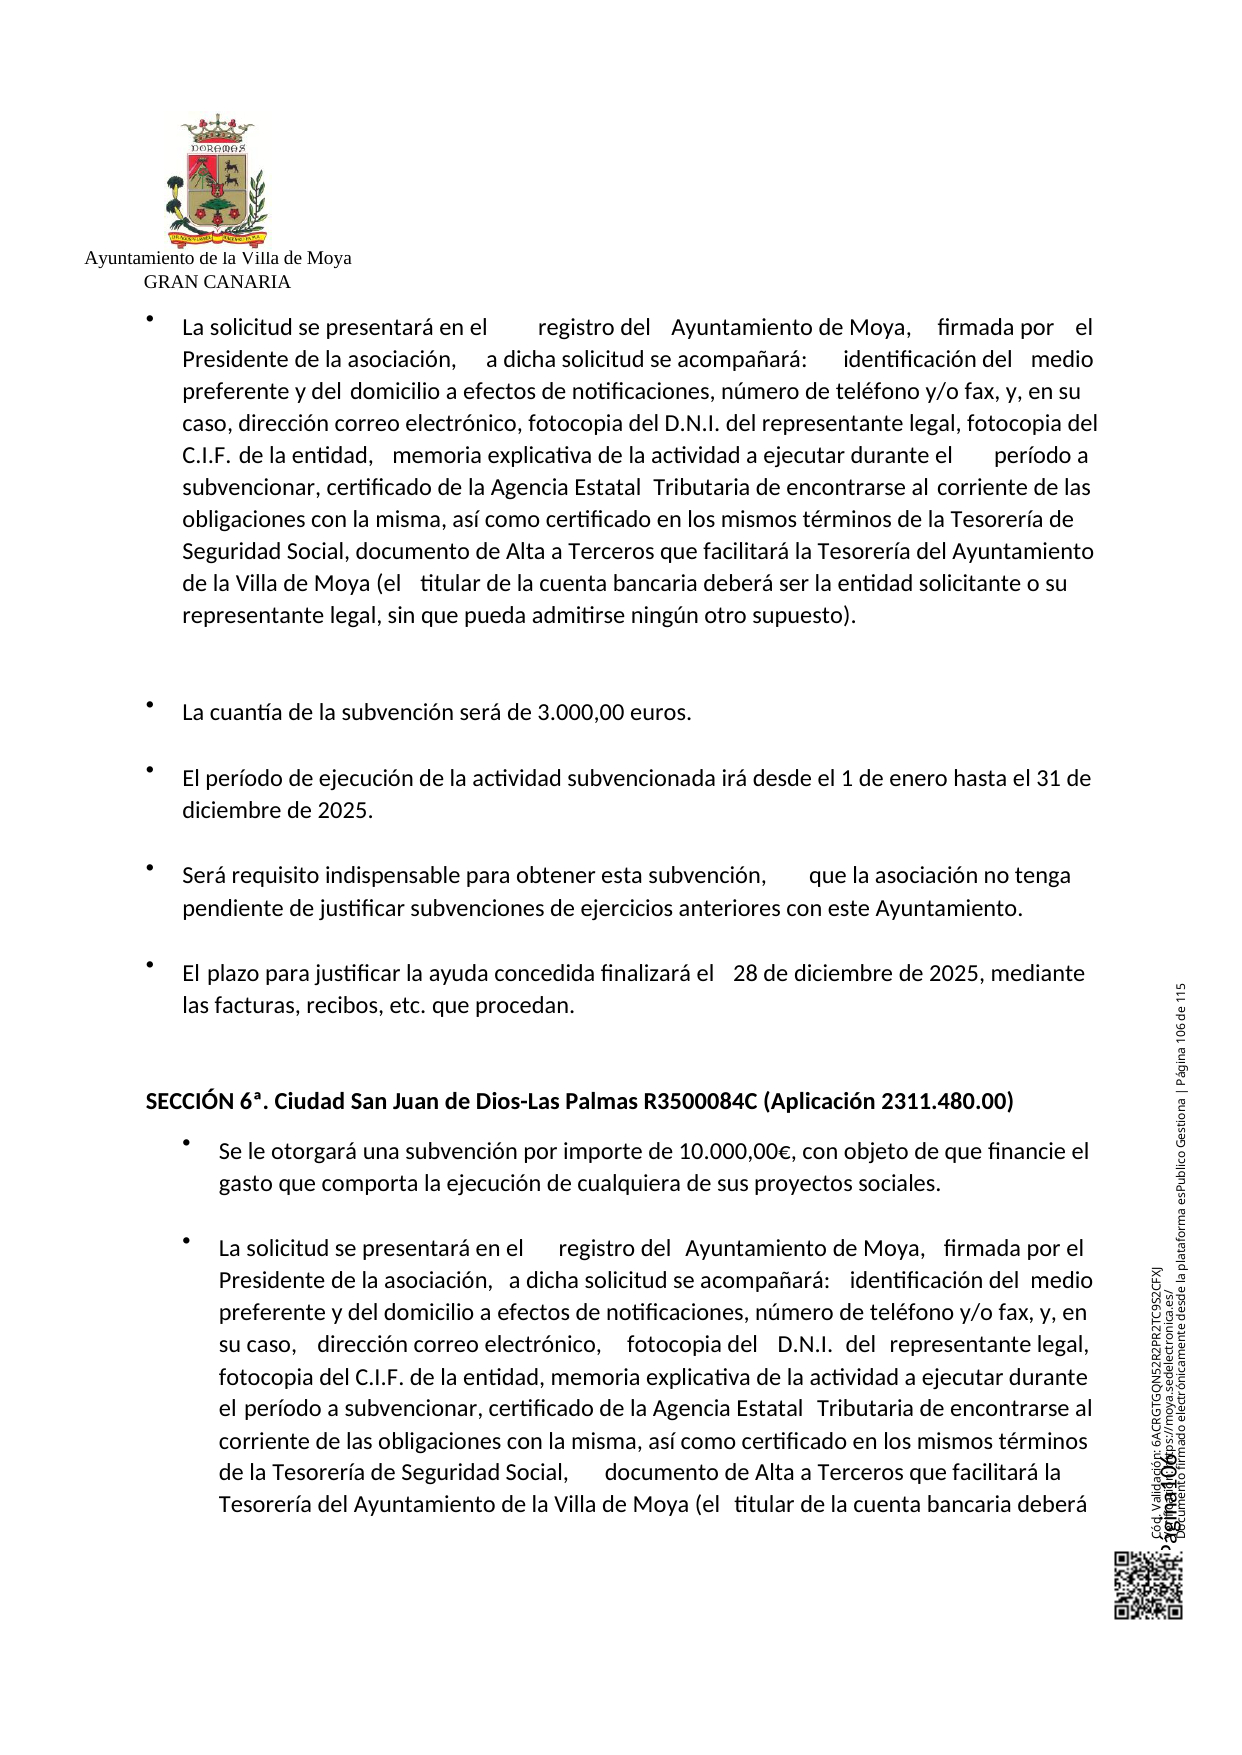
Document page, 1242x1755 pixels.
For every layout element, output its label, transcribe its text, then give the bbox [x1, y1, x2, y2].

text_box registro del [558, 1238, 672, 1269]
text_box C.I.F. [182, 444, 232, 475]
picture [1113, 1550, 1185, 1622]
text_box Será requisito indispensable para obtener esta subvención, [182, 865, 768, 896]
text_box Ayuntamiento de Moya, [671, 316, 913, 347]
text_box Seguridad Social, documento de Alta a Terceros que facilitará la Tesorería del Ayuntamiento [182, 540, 1096, 571]
text_box el [218, 1398, 244, 1429]
picture [164, 111, 272, 252]
text_box Verificación: https://moya.sedelectronica.es/ [1160, 1312, 1172, 1540]
text_box diciembre de 2025. [182, 799, 375, 830]
text_box firmada por [937, 316, 1055, 347]
text_box registro del [538, 316, 652, 347]
text_box de la Villa de Moya (el [182, 572, 402, 603]
text_box titular de la cuenta bancaria deberá [734, 1494, 1089, 1525]
text_box • [182, 1232, 207, 1263]
text_box caso, dirección correo electrónico, fotocopia del D.N.I. del representante legal, fotocopia del [182, 412, 1100, 443]
text_box D.N.I. [777, 1334, 834, 1365]
text_box • [145, 310, 171, 341]
text_box de la Tesorería de Seguridad Social, [218, 1462, 570, 1493]
text_box titular de la cuenta bancaria deberá ser la entidad solicitante o su [420, 572, 1069, 603]
text_box plazo para justificar la ayuda concedida finalizará el [207, 962, 716, 993]
text_box medio [1030, 1270, 1094, 1300]
text_box La solicitud se presentará en el [218, 1238, 525, 1269]
text_box Documento firmado electrónicamente desde la plataforma esPublico Gestiona | Página 106 de 115 [1172, 1047, 1185, 1540]
text_box identificación del [850, 1270, 1020, 1300]
text_box Se le otorgará una subvención por importe de 10.000,00€, con objeto de que financie el [218, 1140, 1091, 1171]
text_box del [845, 1334, 877, 1365]
text_box Ayuntamiento de Moya, [685, 1238, 927, 1269]
text_box firmada por el [943, 1238, 1085, 1269]
text_box Tesorería del [218, 1494, 349, 1525]
text_box domicilio a efectos de notificaciones, número de teléfono y/o fax, y, en su [350, 380, 1082, 411]
text_box dirección correo electrónico, [317, 1334, 603, 1365]
text_box representante legal, sin que pueda admitirse ningún otro supuesto). [182, 605, 858, 635]
text_box Presidente de la asociación, [182, 348, 458, 379]
text_box fotocopia del [627, 1334, 759, 1365]
text_box gasto que comporta la ejecución de cualquiera de sus proyectos sociales. [218, 1172, 943, 1203]
text_box medio [1030, 348, 1094, 379]
text_box • [145, 956, 171, 987]
text_box período a subvencionar, certificado de la Agencia Estatal [244, 1398, 805, 1429]
text_box a dicha solicitud se acompañará: [486, 348, 808, 379]
text_box Tributaria de encontrarse al [653, 476, 930, 507]
text_box representante legal, [889, 1334, 1090, 1365]
text_box Cód. Validación: 6ACRGTGQN52R2PR2TC9S2CFXJ [1147, 1278, 1161, 1540]
text_box preferente y del domicilio a efectos de notificaciones, número de teléfono y/o fax, y, en [218, 1302, 1089, 1333]
text_box su caso, [218, 1334, 298, 1365]
text_box identificación del [843, 348, 1013, 379]
text_box • [182, 1134, 207, 1165]
text_box La cuantía de la subvención será de 3.000,00 euros. [182, 702, 693, 733]
text_box Ayuntamiento de la Villa de Moya (el [354, 1494, 721, 1525]
text_box período a [994, 444, 1090, 475]
text_box las facturas, recibos, etc. que procedan. [182, 994, 576, 1025]
text_box que la asociación no tenga [809, 865, 1072, 896]
text_box 28 de diciembre de 2025, mediante [733, 962, 1087, 993]
text_box El período de ejecución de la actividad subvencionada irá desde el 1 de enero hasta el 31 de [182, 768, 1093, 798]
text_box Ayuntamiento de la Villa de Moya [84, 247, 353, 270]
text_box documento de Alta a Terceros que facilitará la [604, 1462, 1062, 1493]
text_box [0, 0, 1240, 1754]
text_box • [145, 696, 171, 727]
text_box GRAN CANARIA [143, 271, 292, 294]
text_box corriente de las obligaciones con la misma, así como certificado en los mismos términos [218, 1430, 1089, 1461]
text_box El [182, 962, 207, 993]
text_box de la entidad, [238, 444, 375, 475]
text_box pendiente de justificar subvenciones de ejercicios anteriores con este Ayuntamiento. [182, 897, 1025, 928]
text_box Tributaria de encontrarse al [817, 1398, 1093, 1429]
text_box fotocopia del C.I.F. de la entidad, memoria explicativa de la actividad a ejecutar durante [218, 1366, 1089, 1397]
text_box SECCIÓN 6ª. Ciudad San Juan de Dios-Las Palmas R3500084C (Aplicación 2311.480.00) [145, 1091, 1016, 1121]
text_box Página106 [1158, 1453, 1189, 1558]
text_box corriente de las [937, 476, 1092, 507]
text_box memoria explicativa de la actividad a ejecutar durante el [392, 444, 954, 475]
text_box • [145, 859, 171, 889]
text_box obligaciones con la misma, así como certificado en los mismos términos de la Tesorería de [182, 508, 1076, 539]
text_box a dicha solicitud se acompañará: [508, 1270, 831, 1300]
text_box • [145, 761, 171, 792]
text_box subvencionar, certificado de la Agencia Estatal [182, 476, 642, 507]
text_box el [1075, 316, 1100, 347]
text_box La solicitud se presentará en el [182, 316, 488, 347]
text_box preferente y del [182, 380, 343, 411]
text_box Presidente de la asociación, [218, 1270, 494, 1300]
